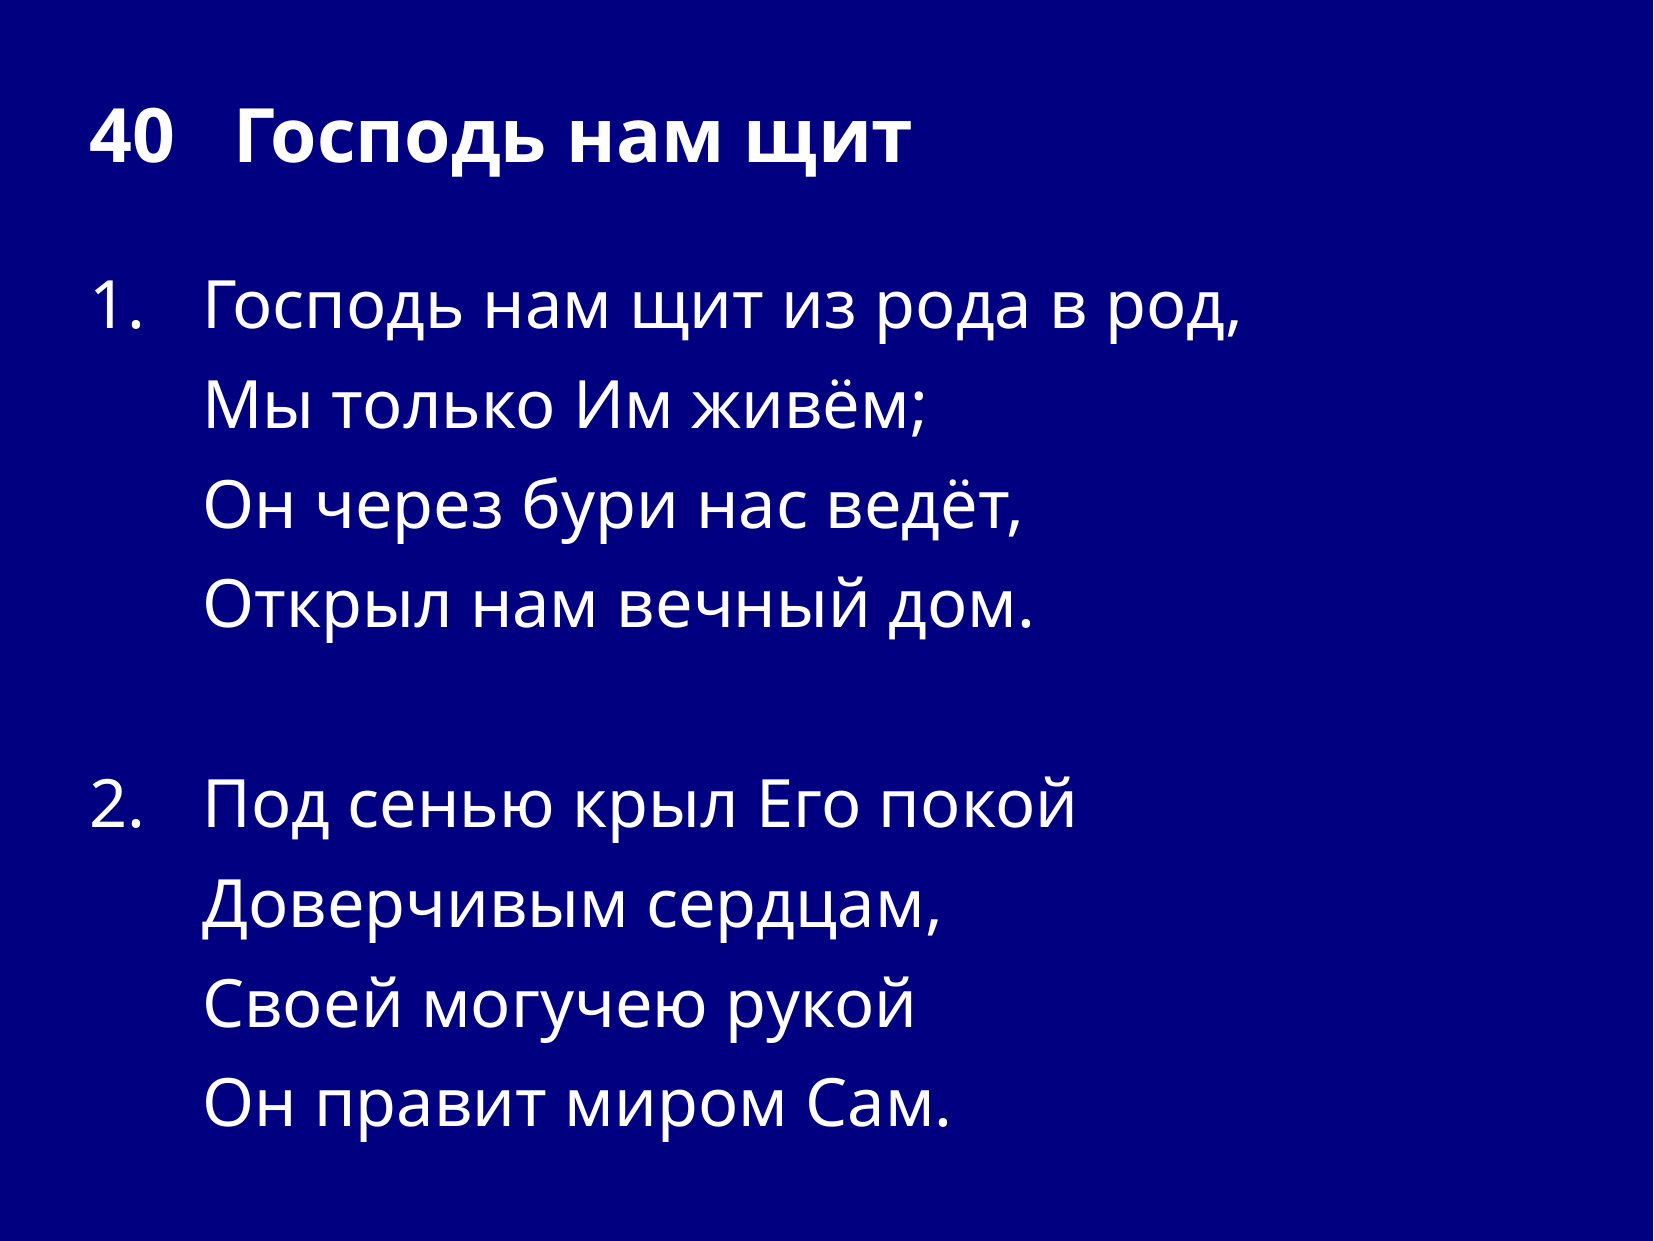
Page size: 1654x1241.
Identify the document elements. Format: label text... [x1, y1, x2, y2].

text_box 1. Господь нам щит из рода в род, Мы только Им живём; Он через бури нас ведёт, Открыл нам вечный дом. 2. Под сенью крыл Его покой Доверчивым сердцам, Своей могучею рукой Он правит миром Сам. [75, 188, 1576, 1163]
text_box 40 Господь нам щит [75, 75, 1576, 188]
